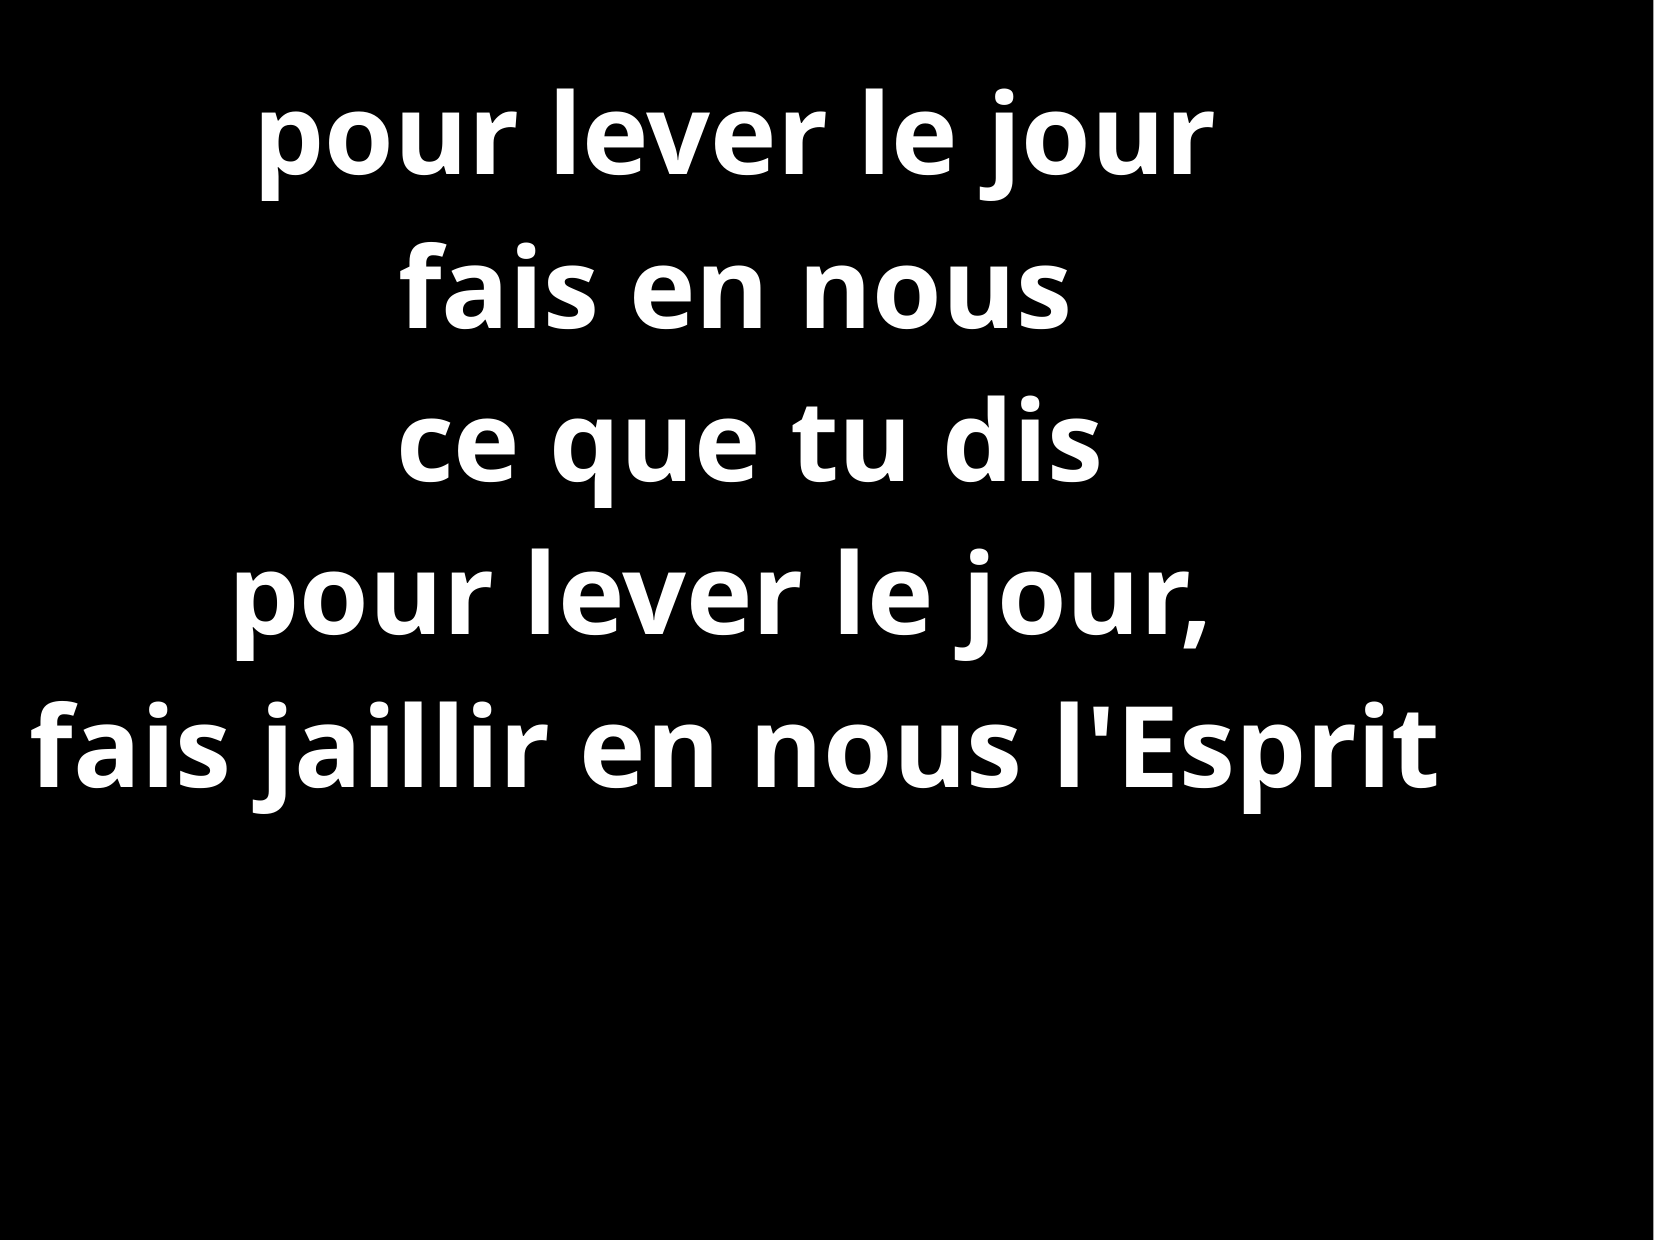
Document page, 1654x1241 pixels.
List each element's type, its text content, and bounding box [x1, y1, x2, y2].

text_box pour lever le jour fais en nous ce que tu dis pour lever le jour, fais jaillir en nous l'Esprit [11, 47, 1489, 1241]
